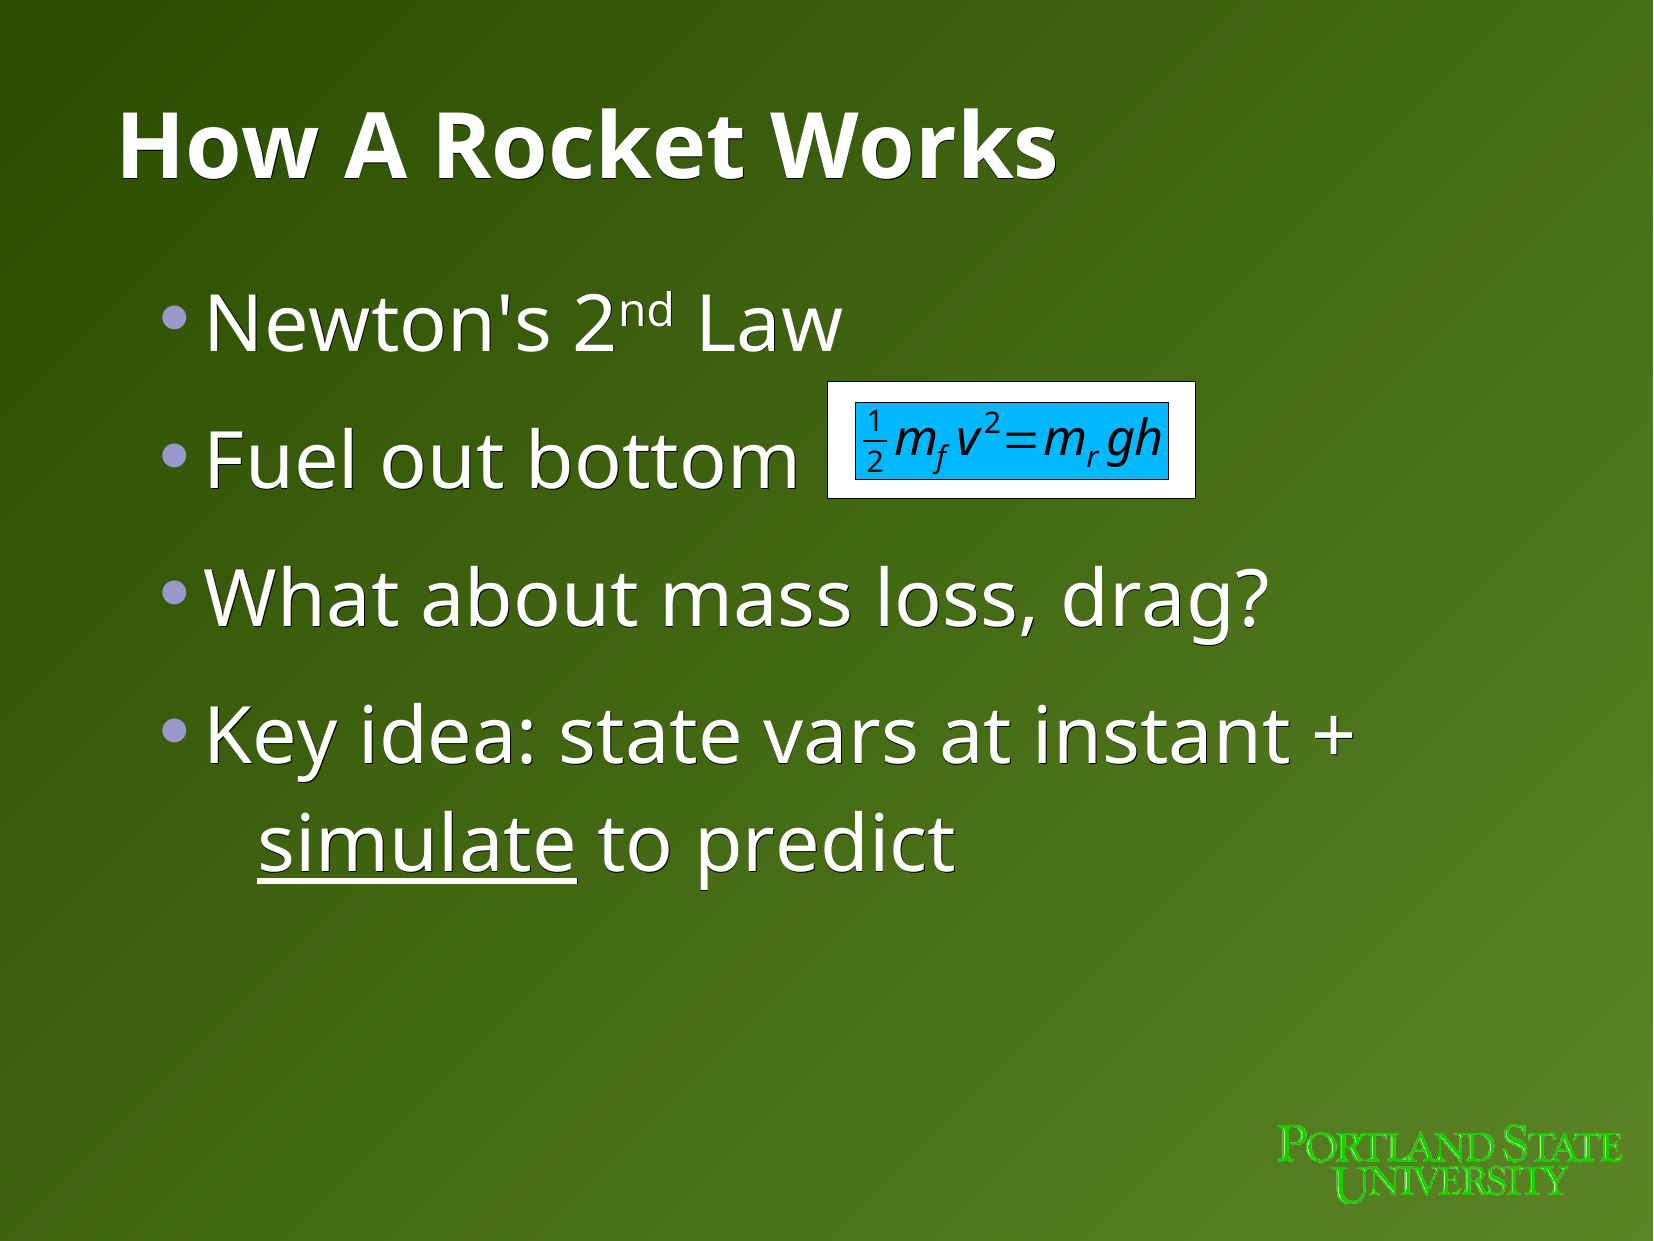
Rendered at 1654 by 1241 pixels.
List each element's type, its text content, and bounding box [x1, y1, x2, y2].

chart [855, 402, 1169, 480]
title How A Rocket Works [115, 86, 1527, 200]
text_box [827, 381, 1196, 499]
picture [1277, 1124, 1622, 1204]
list Newton's 2nd Law Fuel out bottom What about mass loss, drag? Key idea: state vars at instant + simulate to predict [115, 266, 1527, 1049]
